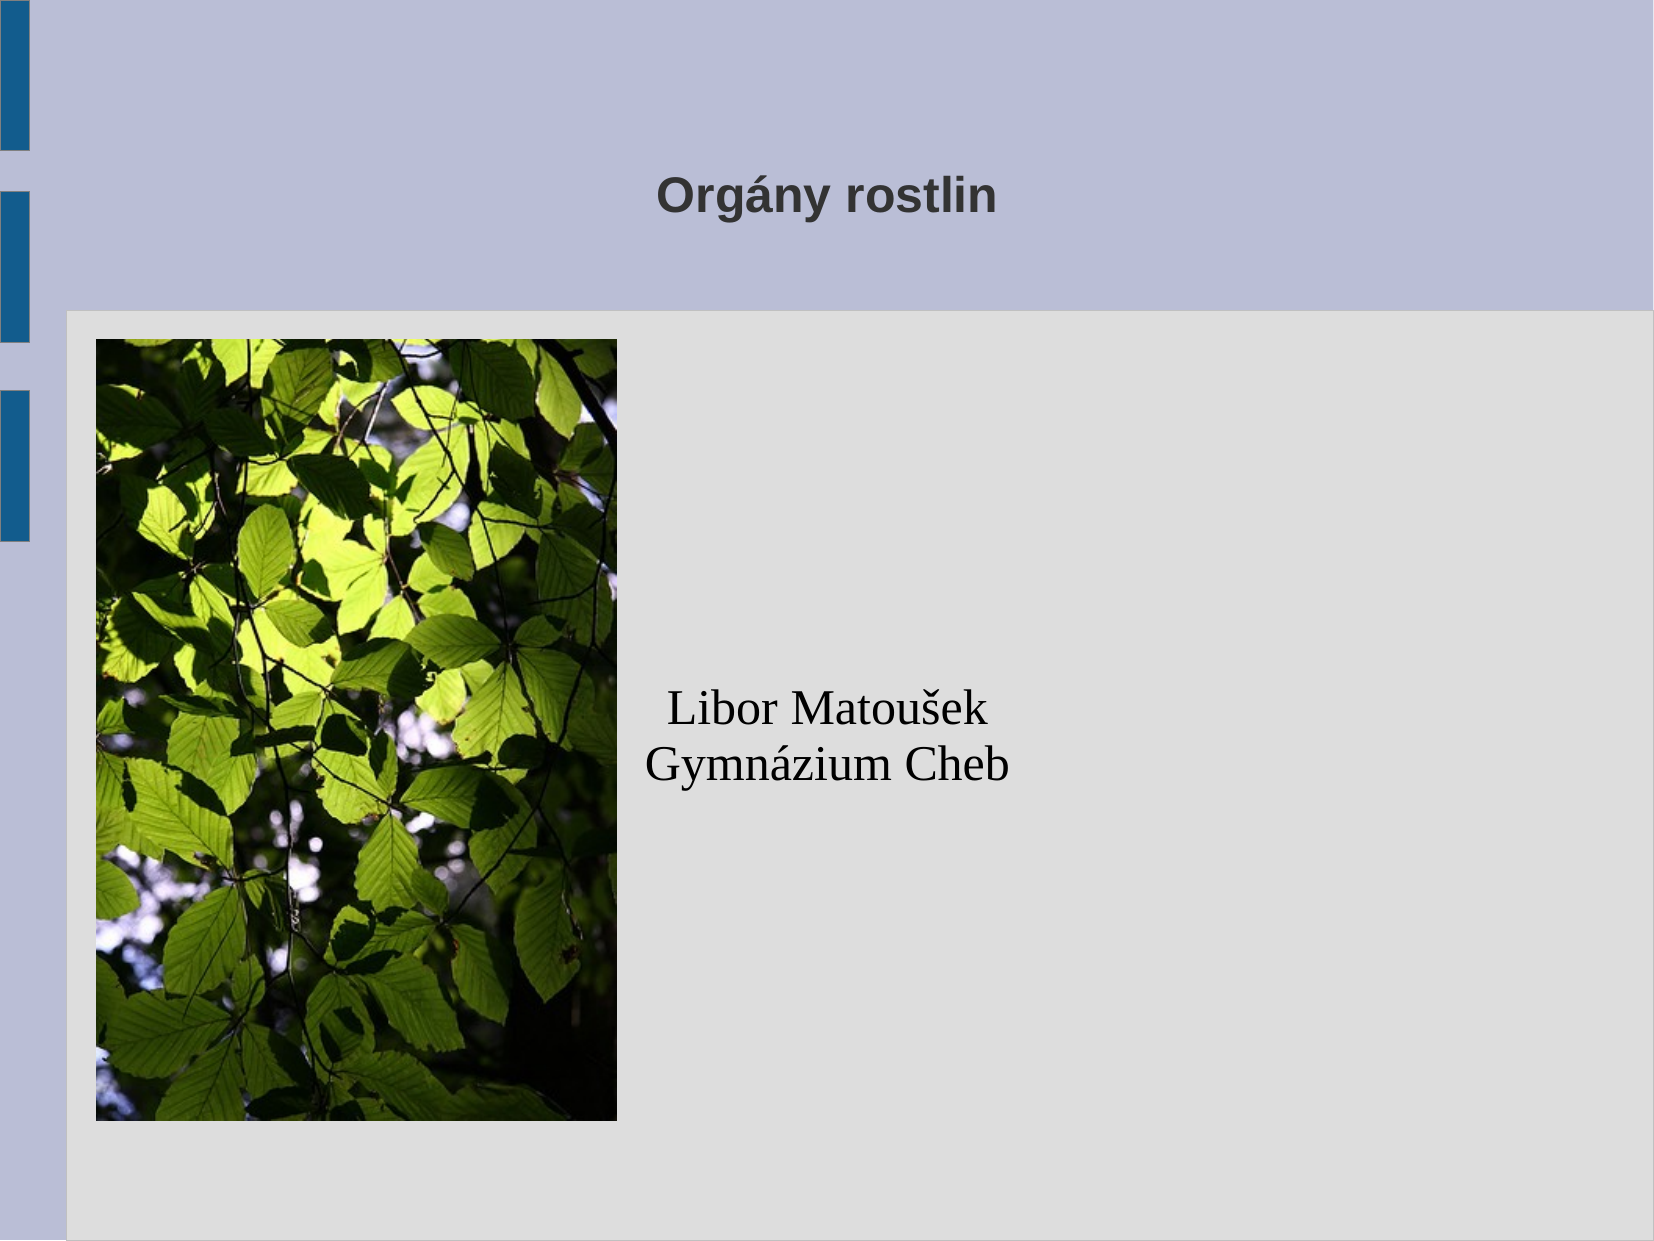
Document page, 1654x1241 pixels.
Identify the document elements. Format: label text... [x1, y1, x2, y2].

subtitle Libor Matoušek Gymnázium Cheb [121, 344, 1534, 1127]
title Orgány rostlin [121, 91, 1534, 299]
picture [96, 339, 617, 1121]
